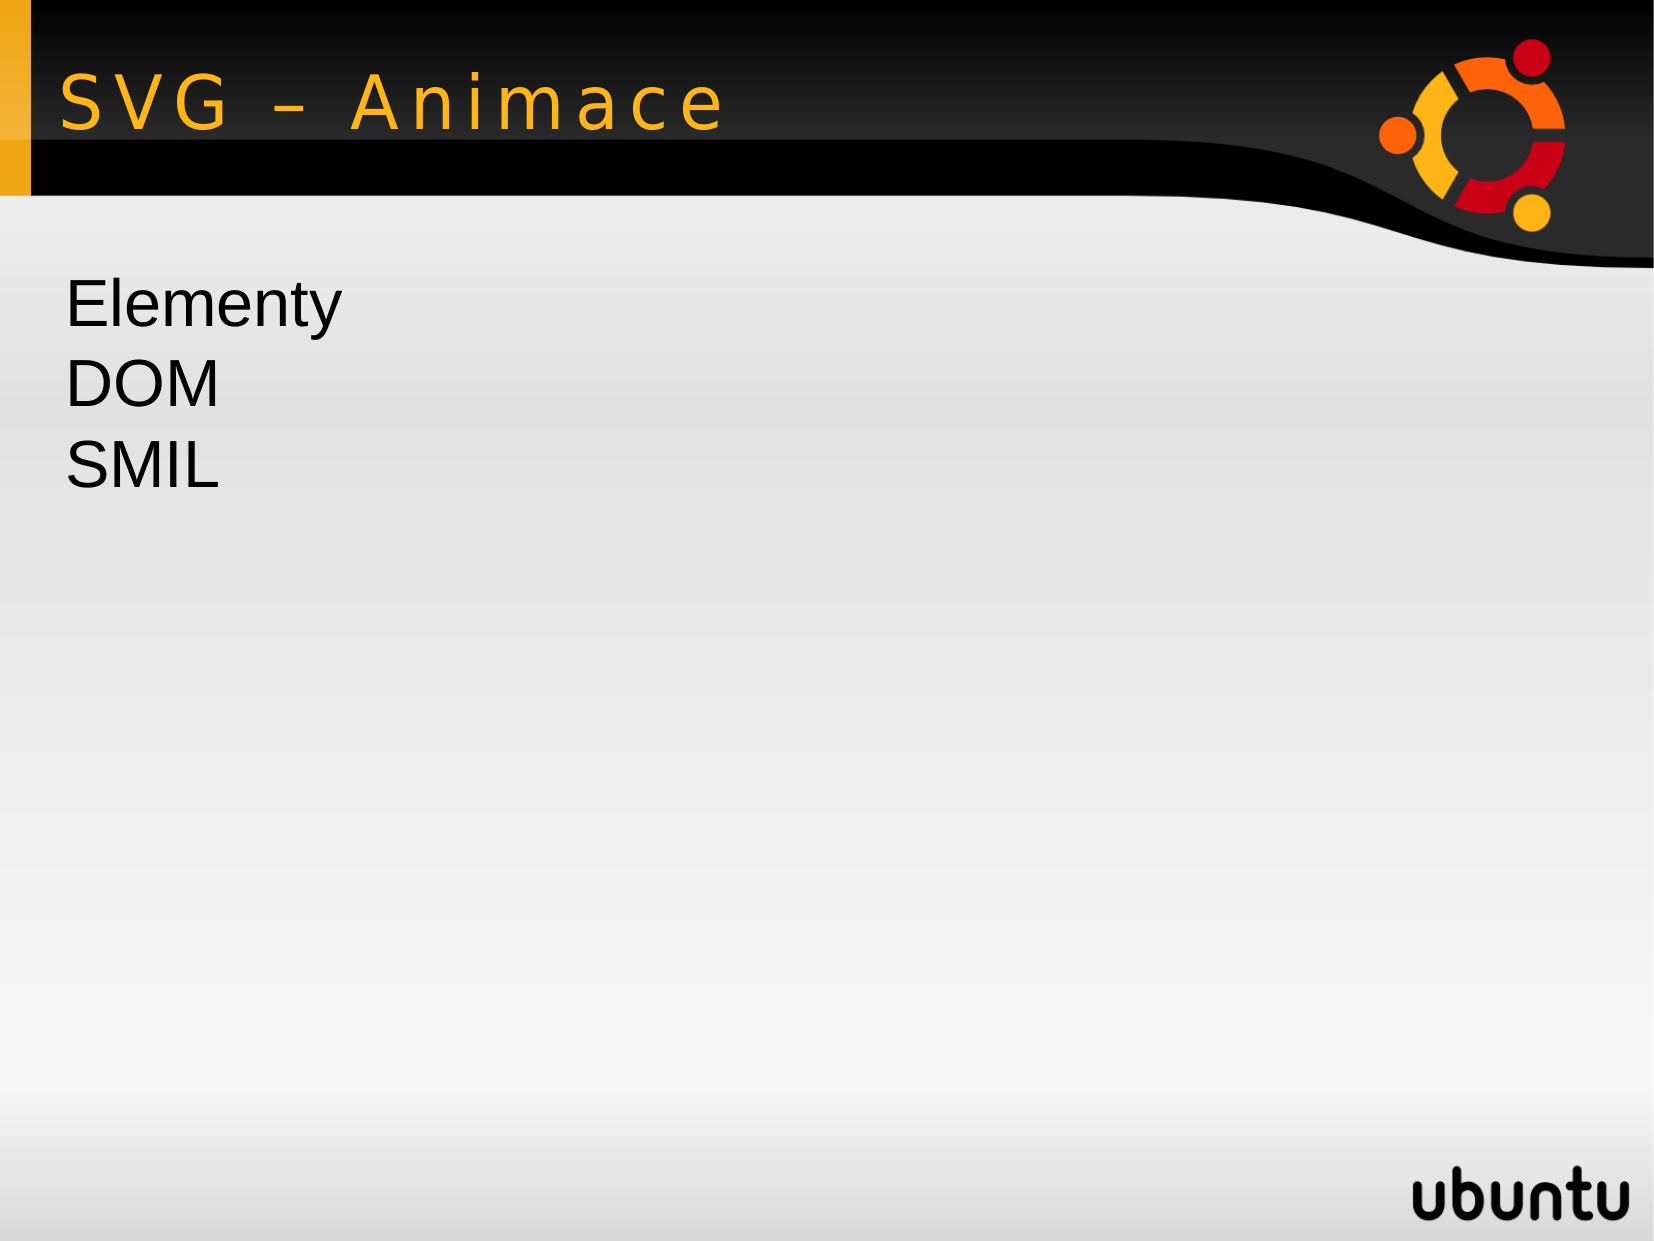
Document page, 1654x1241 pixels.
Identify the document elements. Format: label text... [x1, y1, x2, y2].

picture [0, 0, 1654, 1241]
list Elementy DOM SMIL [47, 265, 1536, 1085]
title SVG – Animace [59, 29, 1270, 178]
